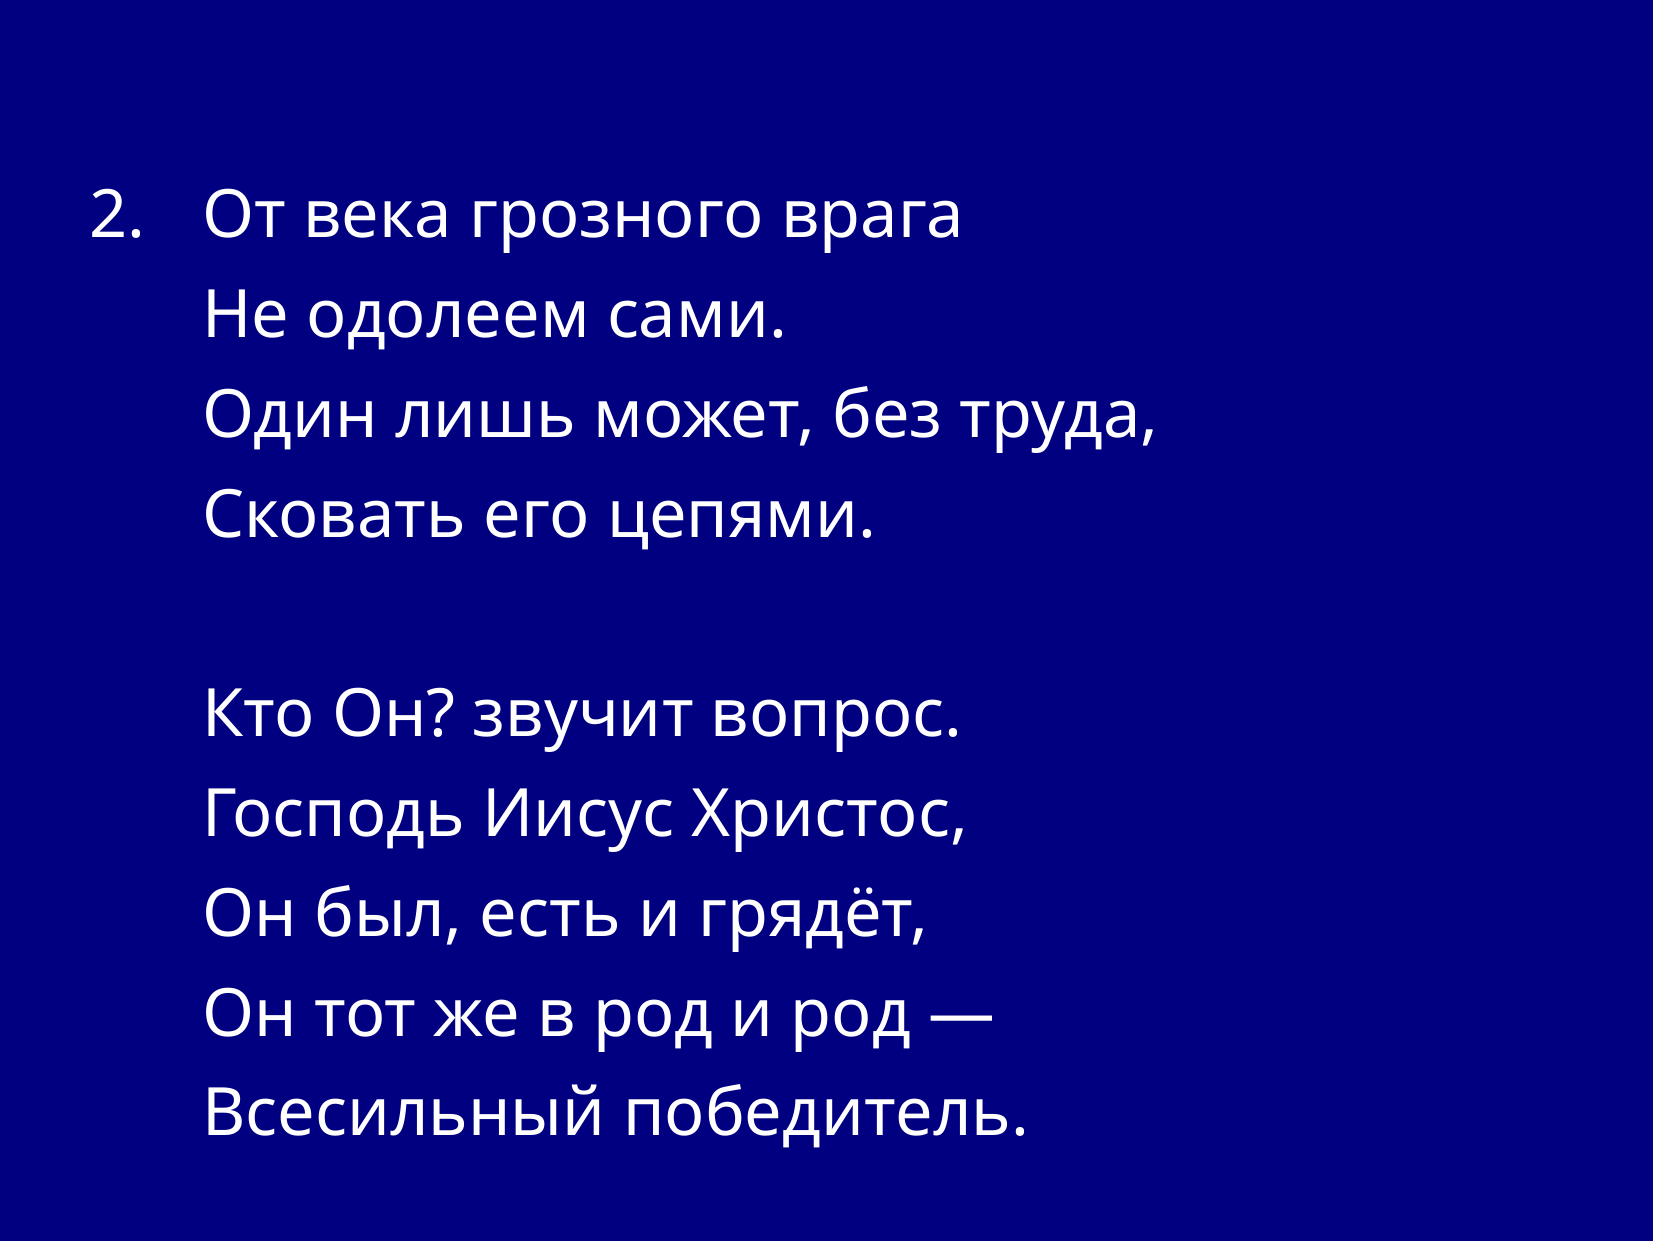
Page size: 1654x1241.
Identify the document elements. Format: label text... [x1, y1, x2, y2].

text_box 2. От века грозного врага Не одолеем сами. Один лишь может, без труда, Сковать его цепями. Кто Он? звучит вопрос. Господь Иисус Христос, Он был, есть и грядёт, Он тот же в род и род — Всесильный победитель. [75, 150, 1576, 1163]
